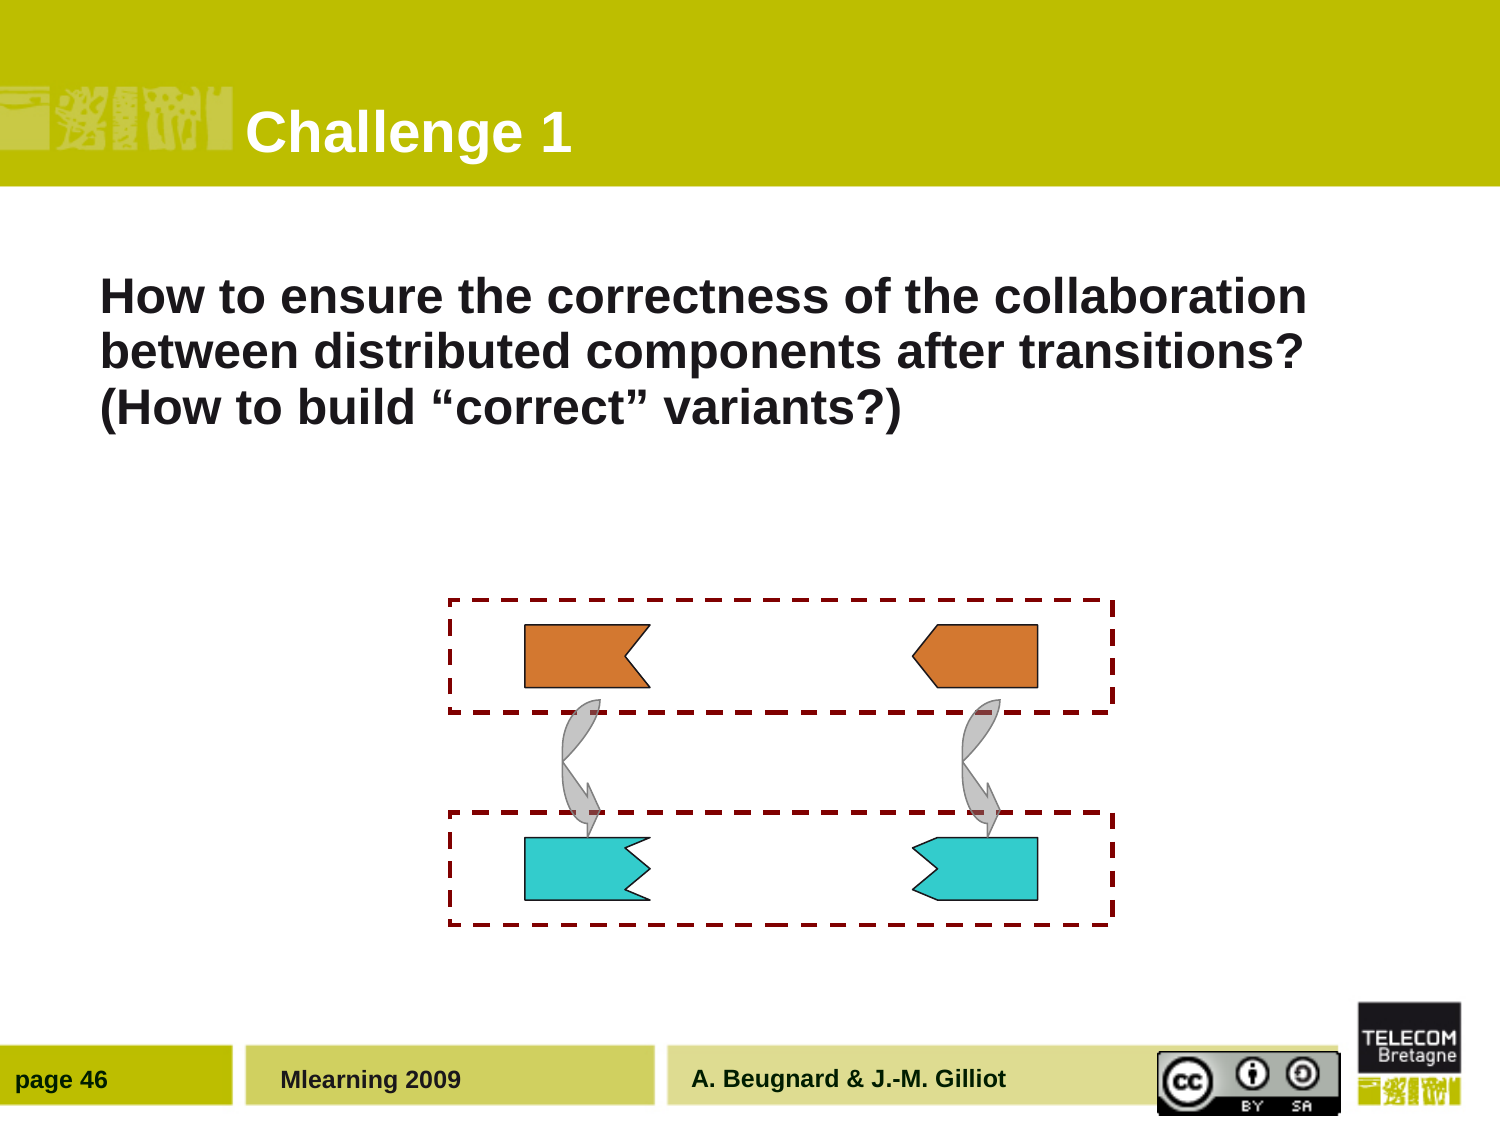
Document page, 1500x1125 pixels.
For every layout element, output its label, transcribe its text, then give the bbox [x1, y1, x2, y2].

text_box [524, 624, 651, 688]
list How to ensure the correctness of the collaboration between distributed components after transitions? (How to build “correct” variants?) [99, 267, 1359, 1004]
text_box [912, 699, 1038, 901]
text_box [912, 624, 1038, 688]
text_box [524, 699, 651, 901]
picture [0, 0, 1500, 1125]
title Challenge 1 [245, 23, 1459, 166]
